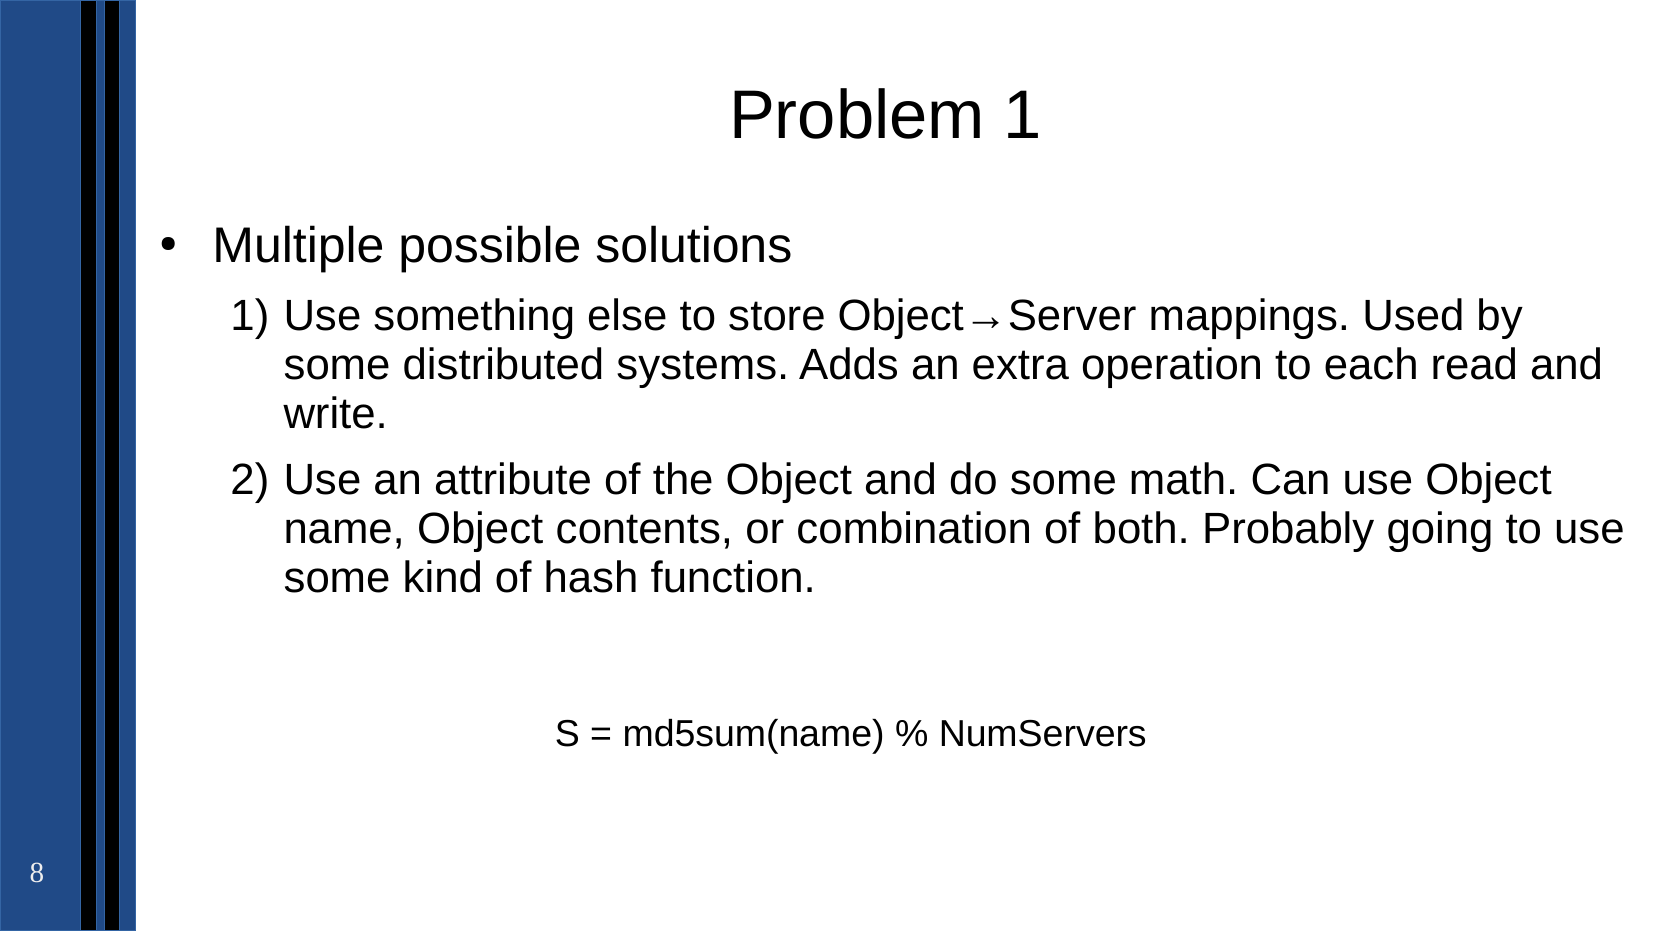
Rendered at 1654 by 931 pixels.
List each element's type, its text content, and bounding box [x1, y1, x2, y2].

list Multiple possible solutions Use something else to store Object→Server mappings. Used by some distributed systems. Adds an extra operation to each read and write. Use an attribute of the Object and do some math. Can use Object name, Object contents, or combination of both. Probably going to use some kind of hash function. [141, 217, 1630, 901]
text_box S = md5sum(name) % NumServers [540, 705, 1162, 762]
title Problem 1 [141, 37, 1630, 193]
